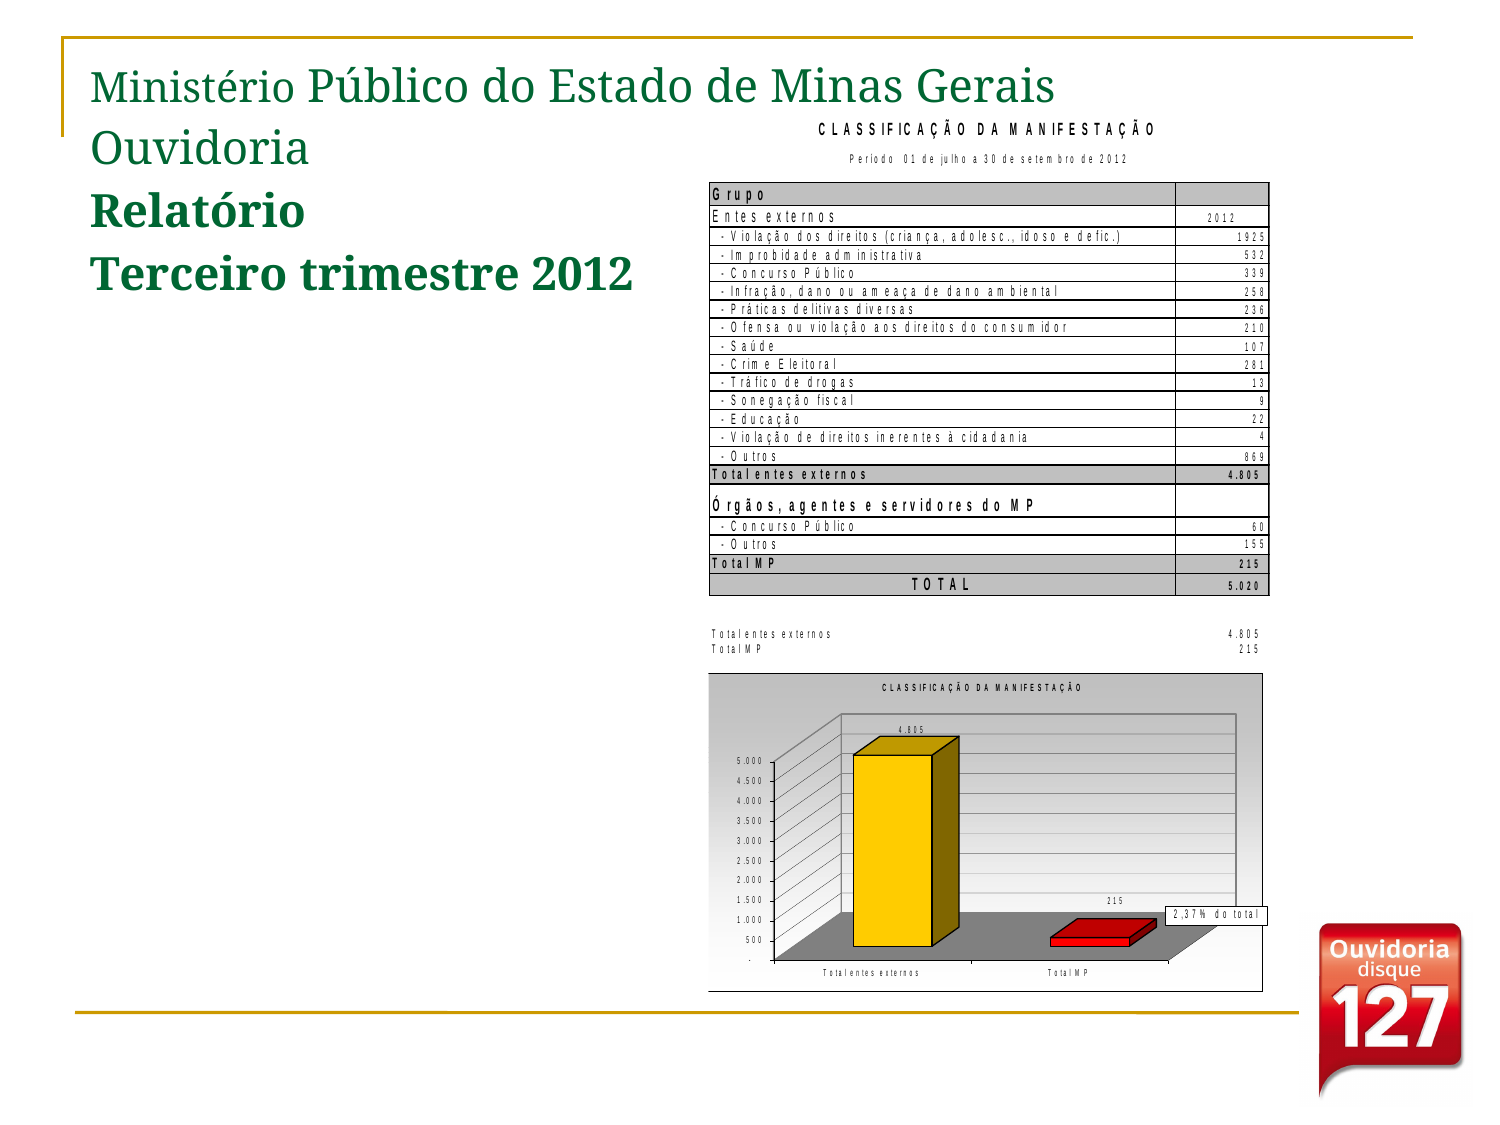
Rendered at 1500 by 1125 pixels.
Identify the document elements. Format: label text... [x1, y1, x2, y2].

chart [1299, 912, 1473, 1107]
chart [708, 118, 1270, 1004]
title Ministério Público do Estado de Minas Gerais Ouvidoria Relatório Terceiro trimestre 2012 [75, 45, 1426, 282]
